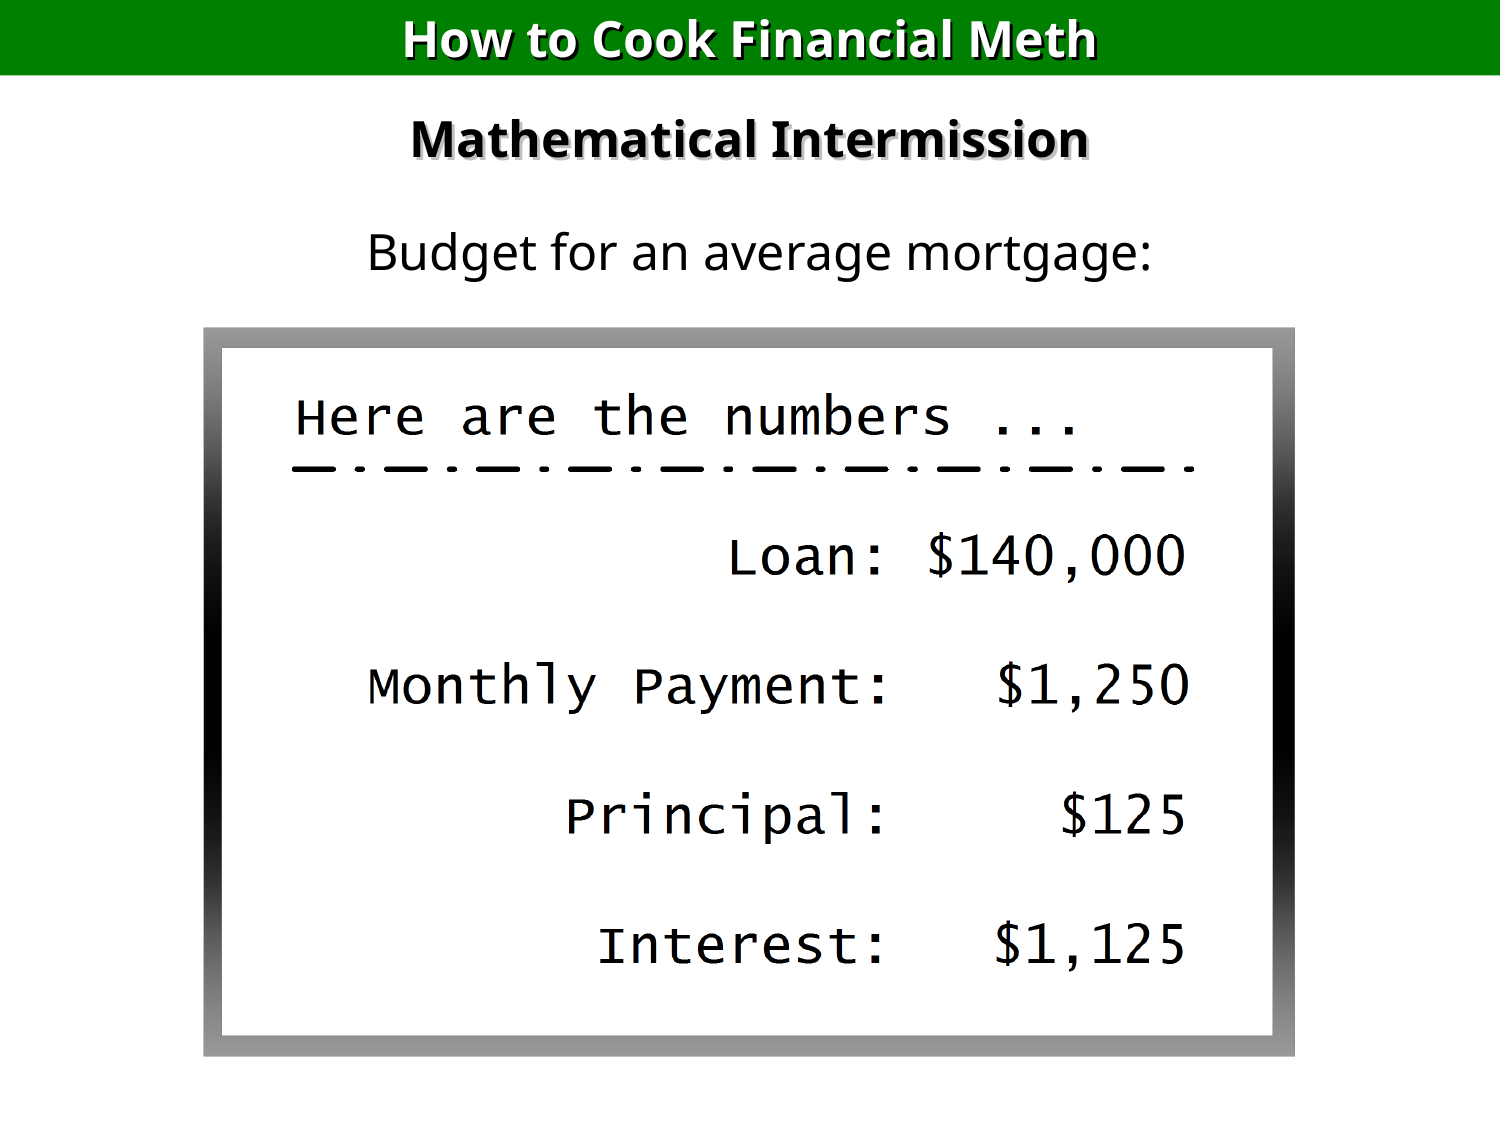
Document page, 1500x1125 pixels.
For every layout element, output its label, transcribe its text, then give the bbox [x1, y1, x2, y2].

picture [200, 324, 1300, 1059]
text_box How to Cook Financial Meth [0, 0, 1500, 76]
text_box Budget for an average mortgage: [37, 212, 1463, 288]
title Mathematical Intermission [112, 99, 1388, 176]
